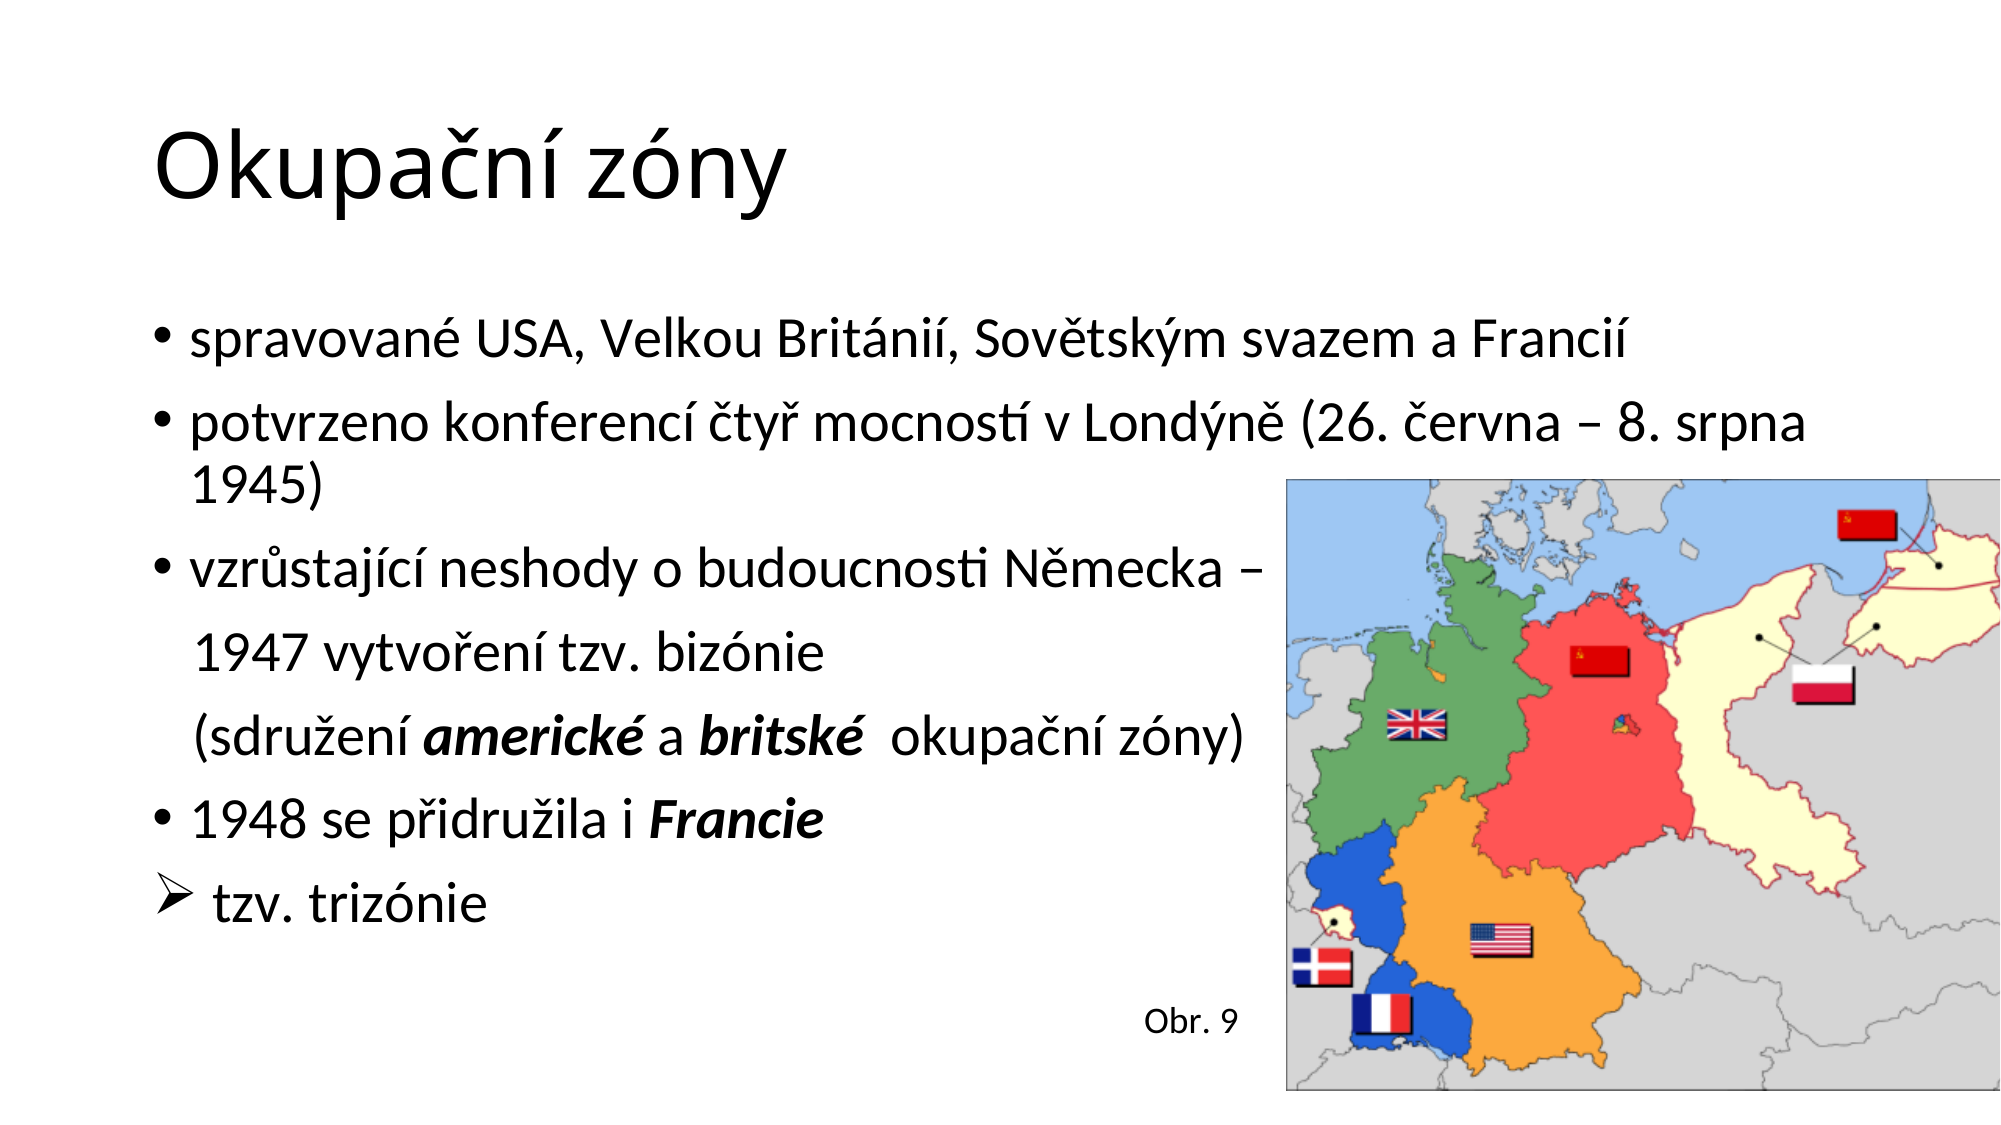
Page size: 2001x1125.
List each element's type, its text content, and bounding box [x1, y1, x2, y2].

text_box Obr. 9 [1129, 988, 1310, 1094]
title Okupační zóny [137, 59, 1863, 278]
list spravované USA, Velkou Británií, Sovětským svazem a Francií potvrzeno konferencí čtyř mocností v Londýně (26. června – 8. srpna 1945) vzrůstající neshody o budoucnosti Německa – 1947 vytvoření tzv. bizónie (sdružení americké a britské okupační zóny) 1948 se přidružila i Francie tzv. trizónie [137, 299, 1863, 1027]
picture [1286, 479, 2001, 1091]
